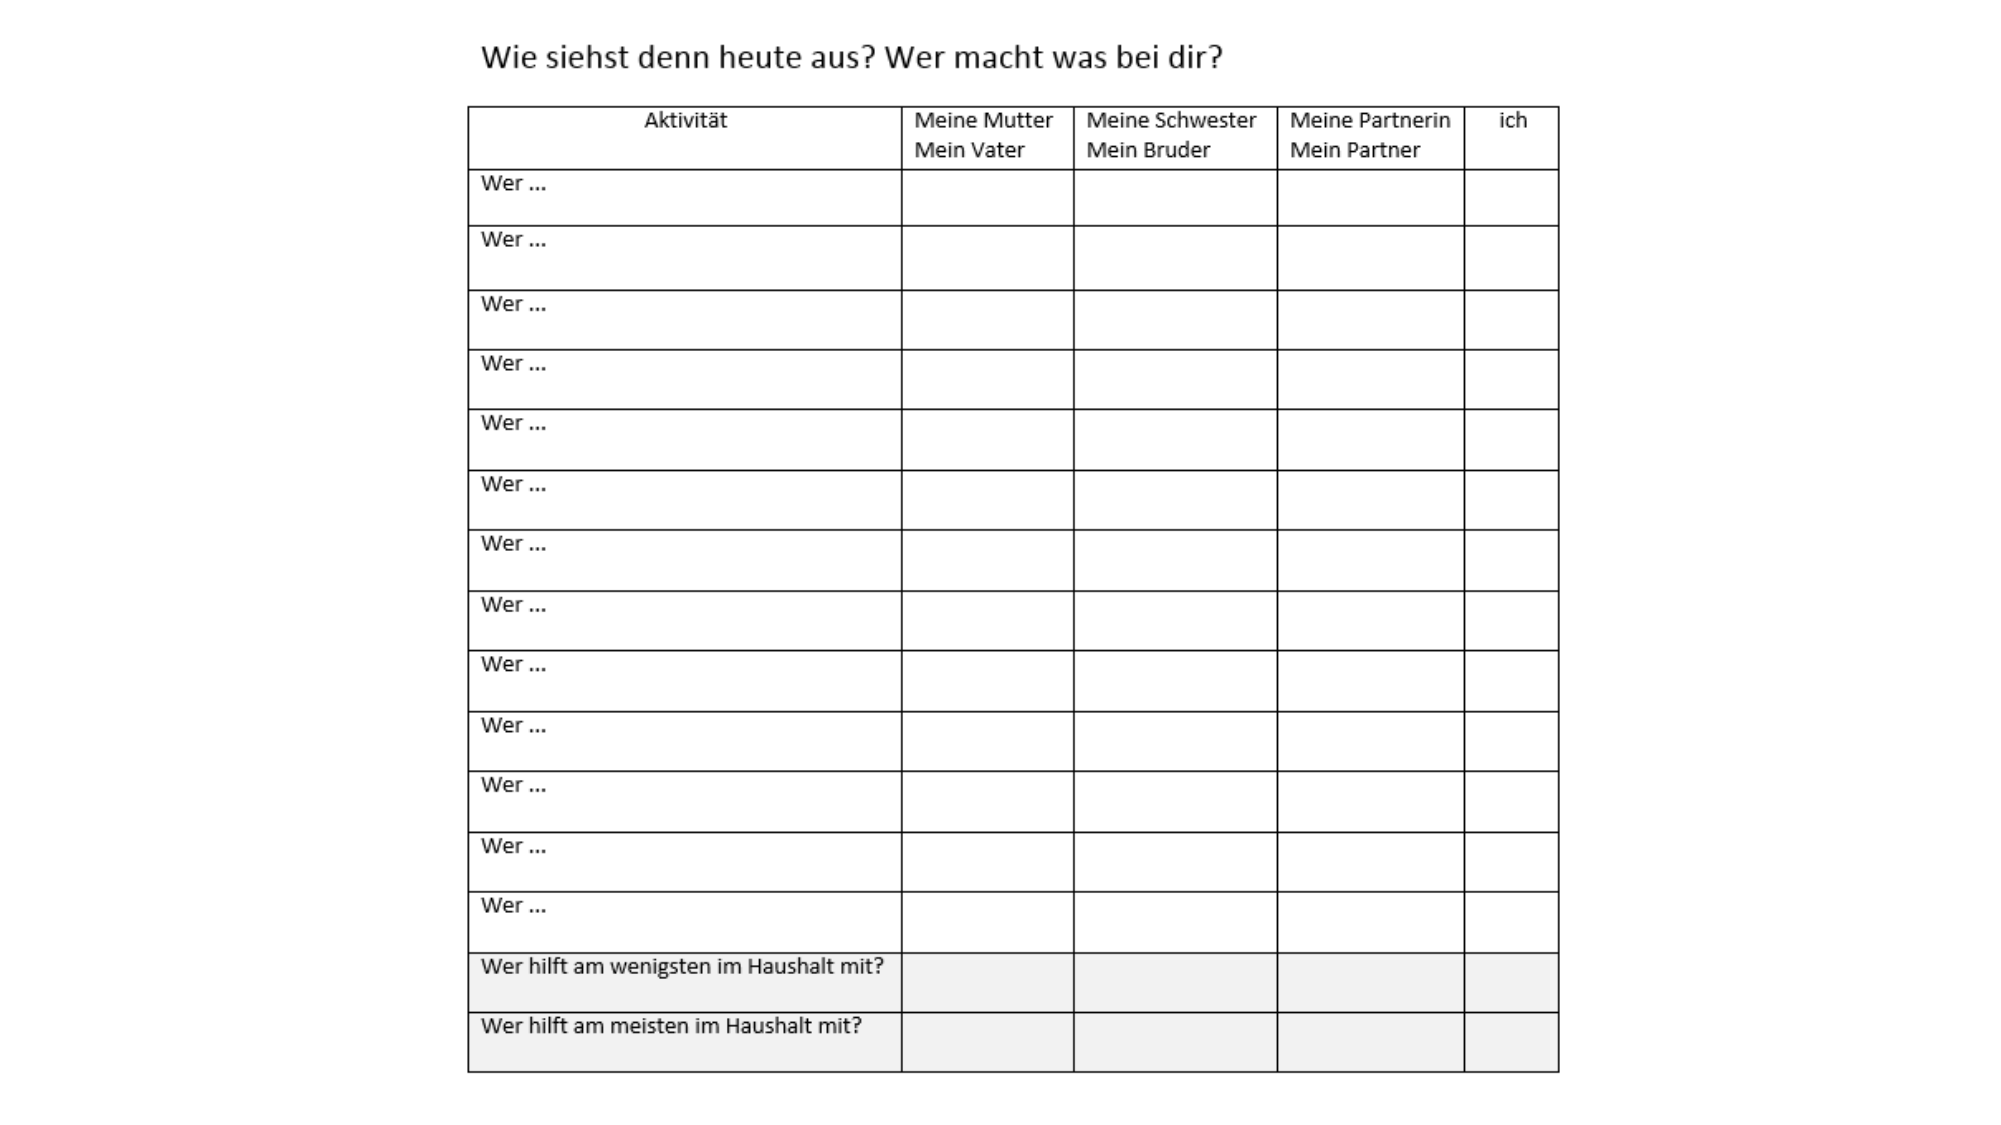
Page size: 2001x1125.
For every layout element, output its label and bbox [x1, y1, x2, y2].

picture [443, 32, 1598, 1094]
